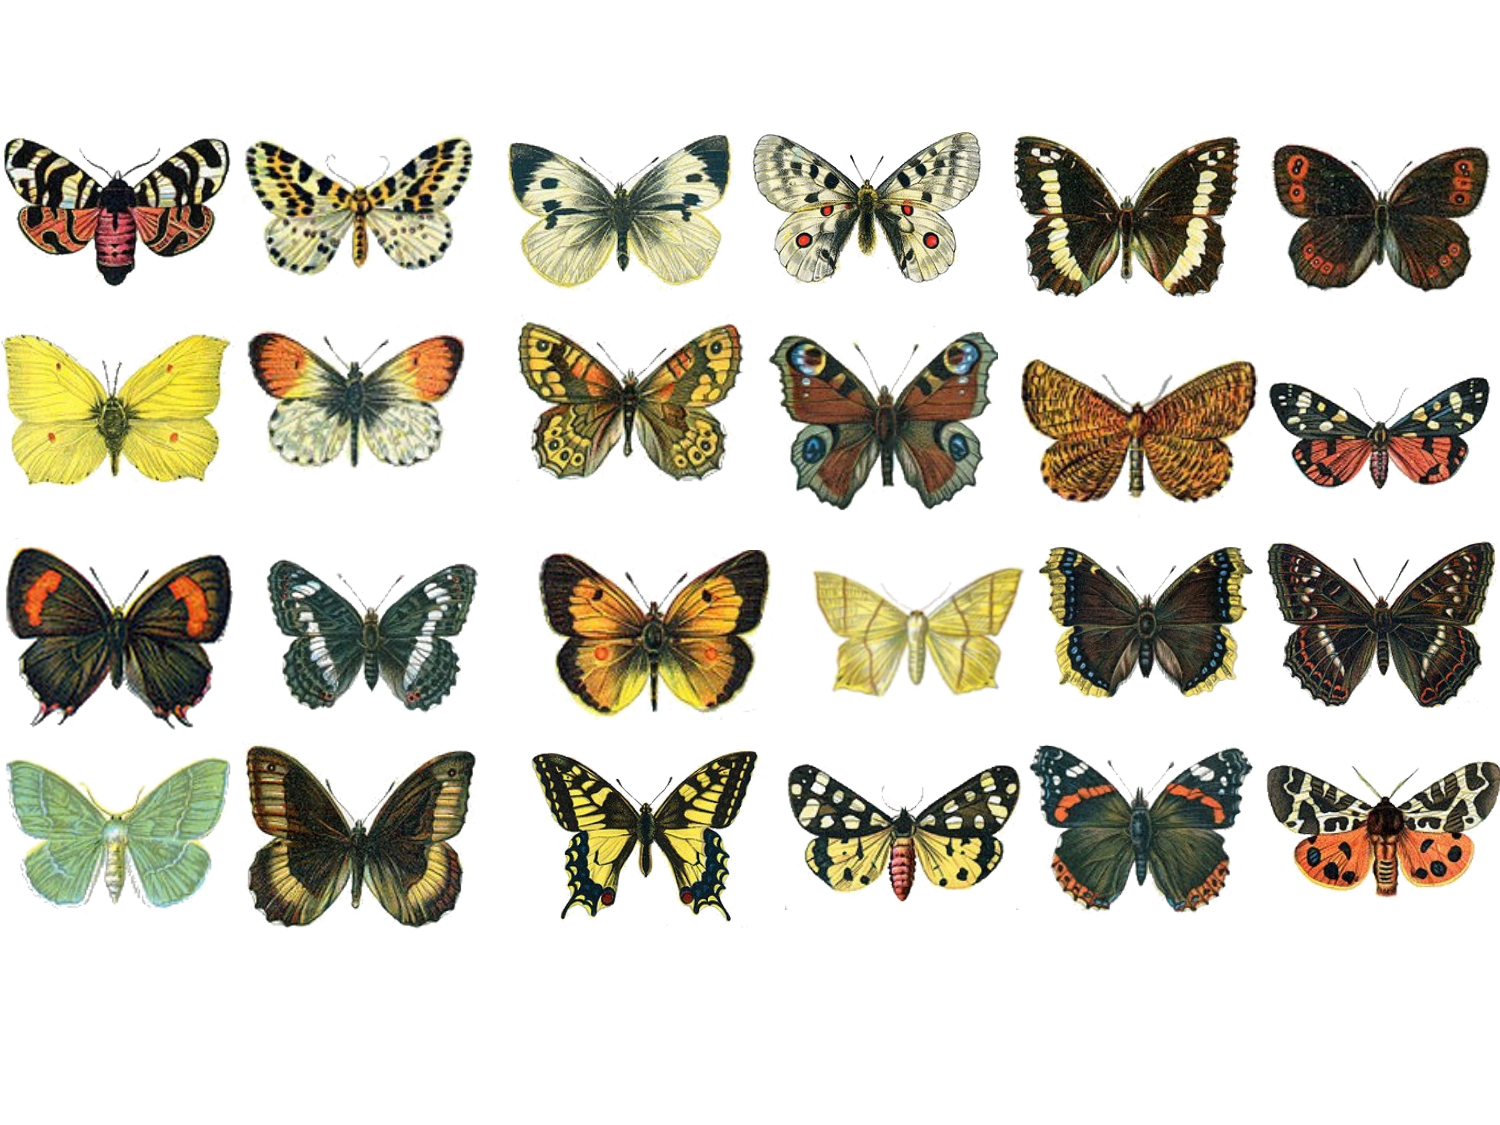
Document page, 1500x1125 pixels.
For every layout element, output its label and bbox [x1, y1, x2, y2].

picture [242, 131, 479, 283]
picture [513, 314, 751, 494]
picture [1263, 131, 1500, 299]
picture [1021, 349, 1258, 518]
picture [750, 131, 987, 286]
picture [0, 751, 237, 924]
picture [1263, 373, 1500, 499]
picture [785, 739, 1258, 922]
picture [253, 550, 491, 721]
picture [1263, 757, 1500, 903]
picture [242, 326, 479, 482]
picture [242, 739, 479, 933]
picture [1009, 131, 1247, 303]
picture [797, 538, 1500, 715]
picture [761, 326, 998, 515]
picture [0, 326, 237, 499]
picture [0, 538, 237, 749]
picture [525, 739, 762, 928]
picture [501, 131, 739, 291]
picture [0, 131, 237, 293]
picture [537, 550, 774, 720]
